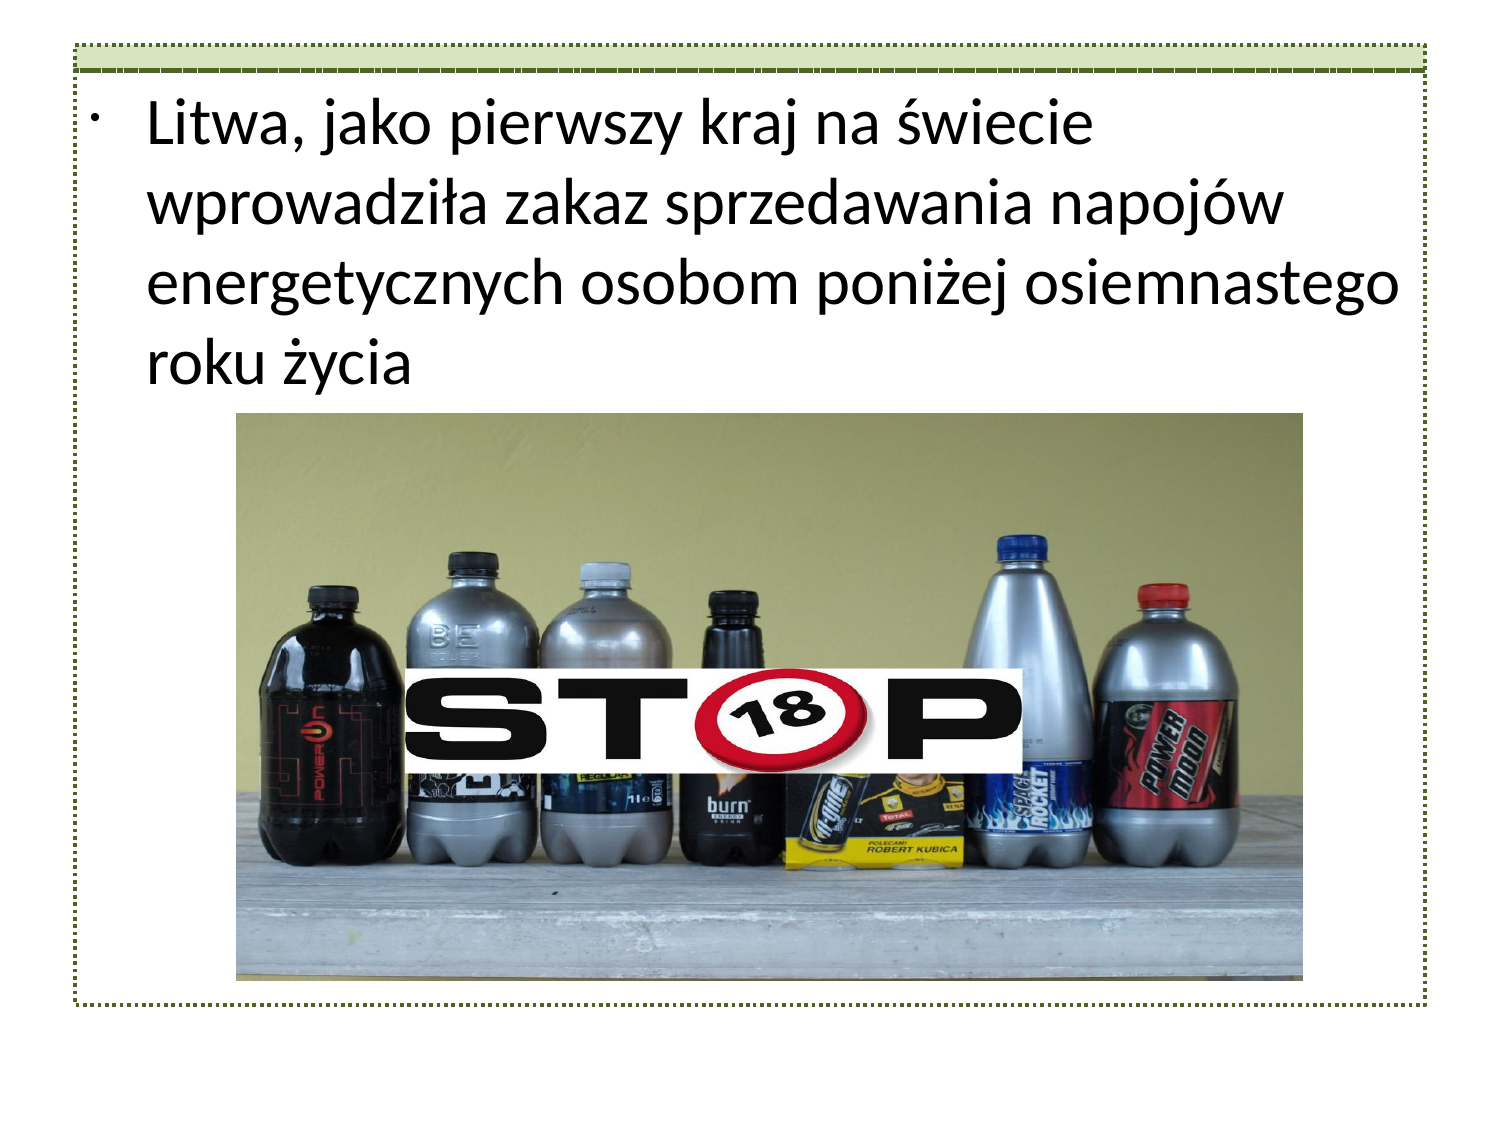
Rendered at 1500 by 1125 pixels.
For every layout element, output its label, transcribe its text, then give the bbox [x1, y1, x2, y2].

list Litwa, jako pierwszy kraj na świecie wprowadziła zakaz sprzedawania napojów energetycznych osobom poniżej osiemnastego roku życia [75, 70, 1425, 1005]
title [75, 45, 1425, 70]
picture [236, 413, 1303, 981]
